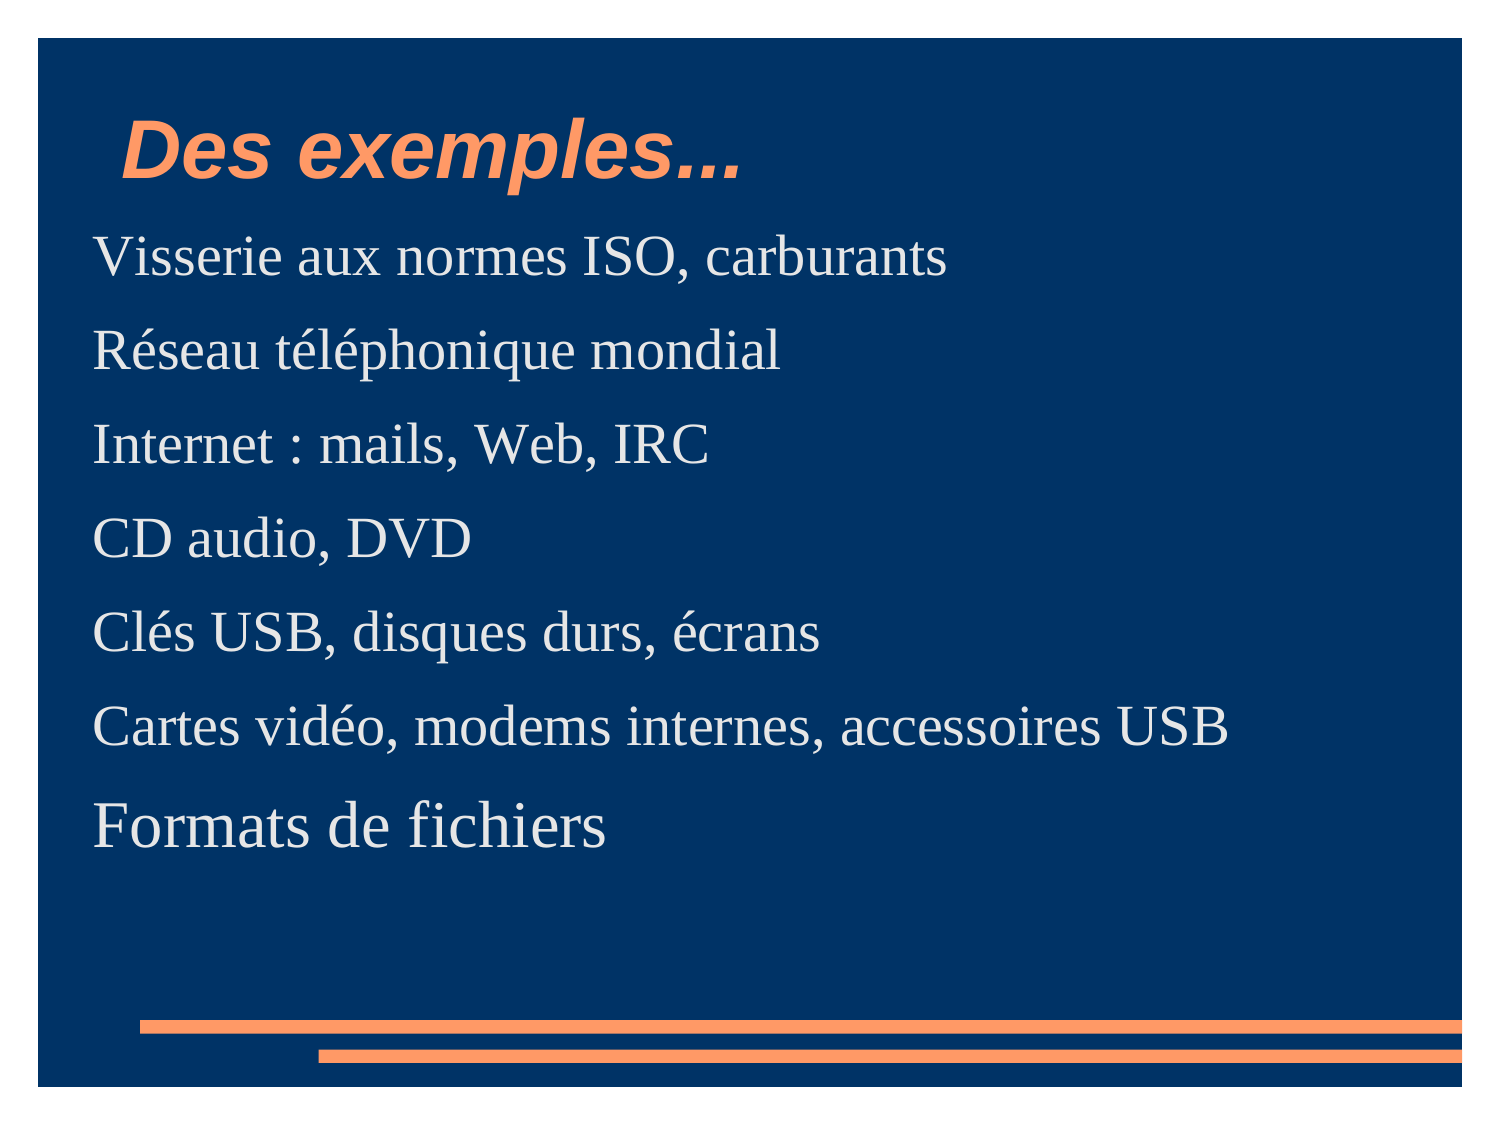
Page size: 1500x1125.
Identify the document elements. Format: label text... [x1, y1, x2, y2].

list Visserie aux normes ISO, carburants Réseau téléphonique mondial Internet : mails, Web, IRC CD audio, DVD Clés USB, disques durs, écrans Cartes vidéo, modems internes, accessoires USB Formats de fichiers [74, 223, 1500, 1113]
title Des exemples... [121, 46, 1500, 223]
